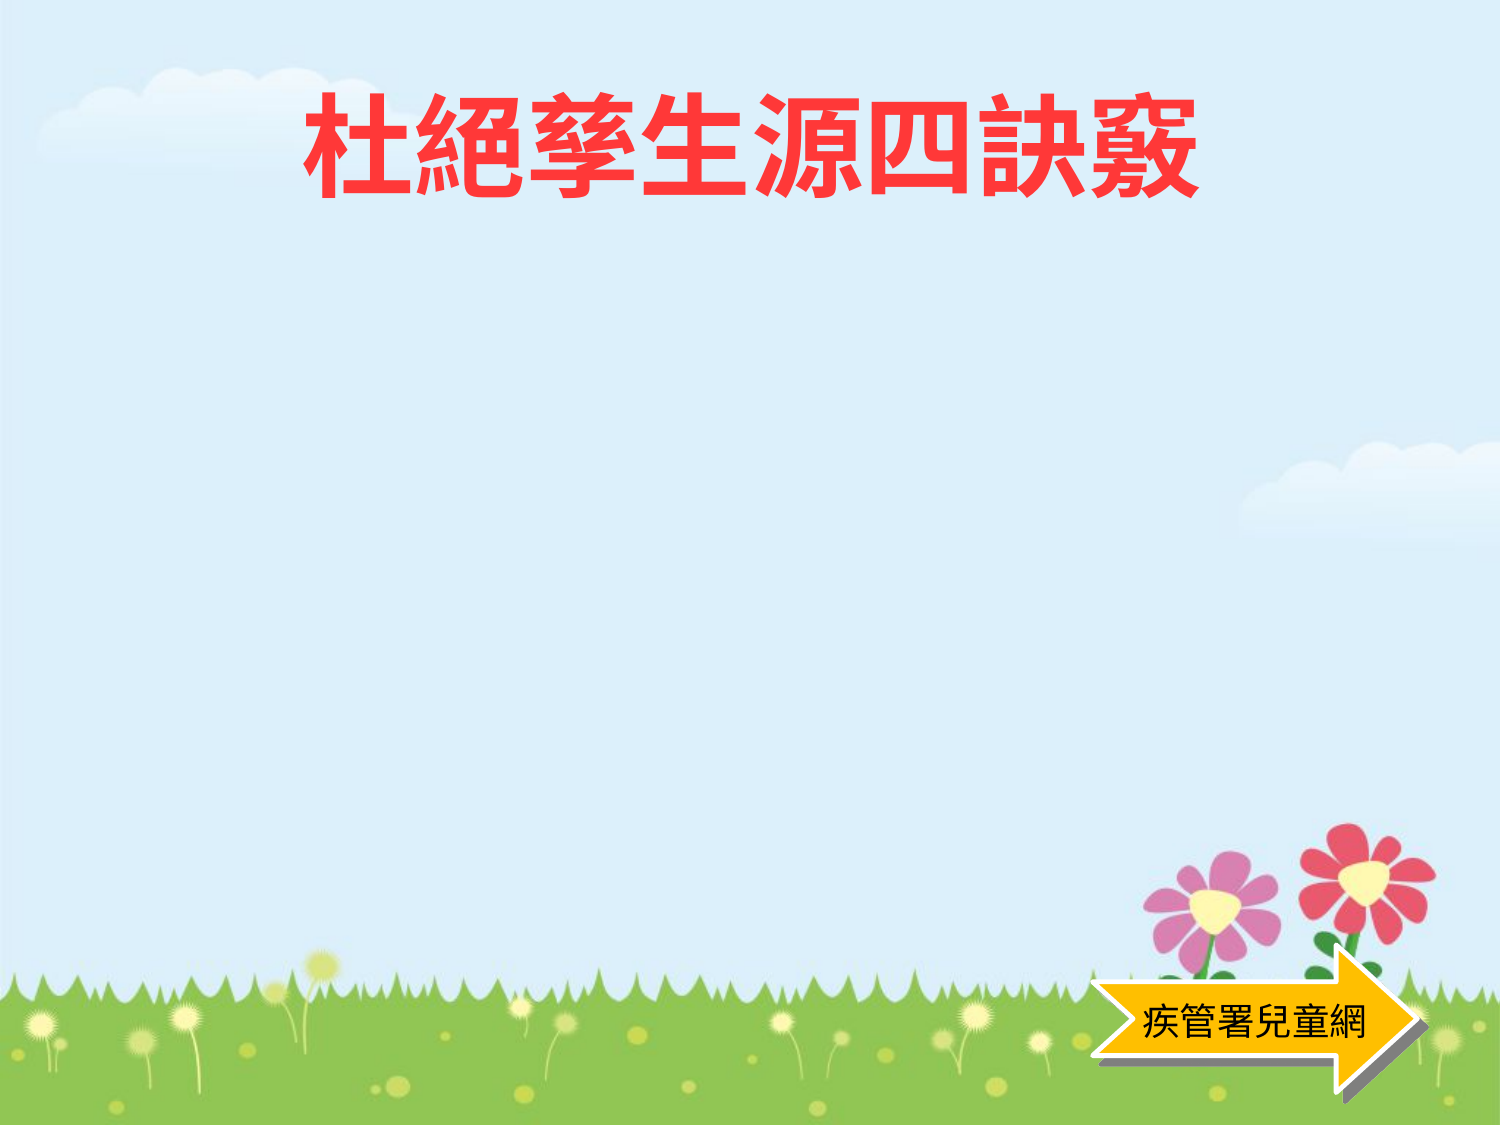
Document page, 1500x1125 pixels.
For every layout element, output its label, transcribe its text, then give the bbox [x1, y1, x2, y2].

picture [0, 0, 1500, 1125]
text_box 杜絕孳生源四訣竅 [248, 68, 1255, 219]
text_box 疾管署兒童網 [1092, 944, 1418, 1093]
